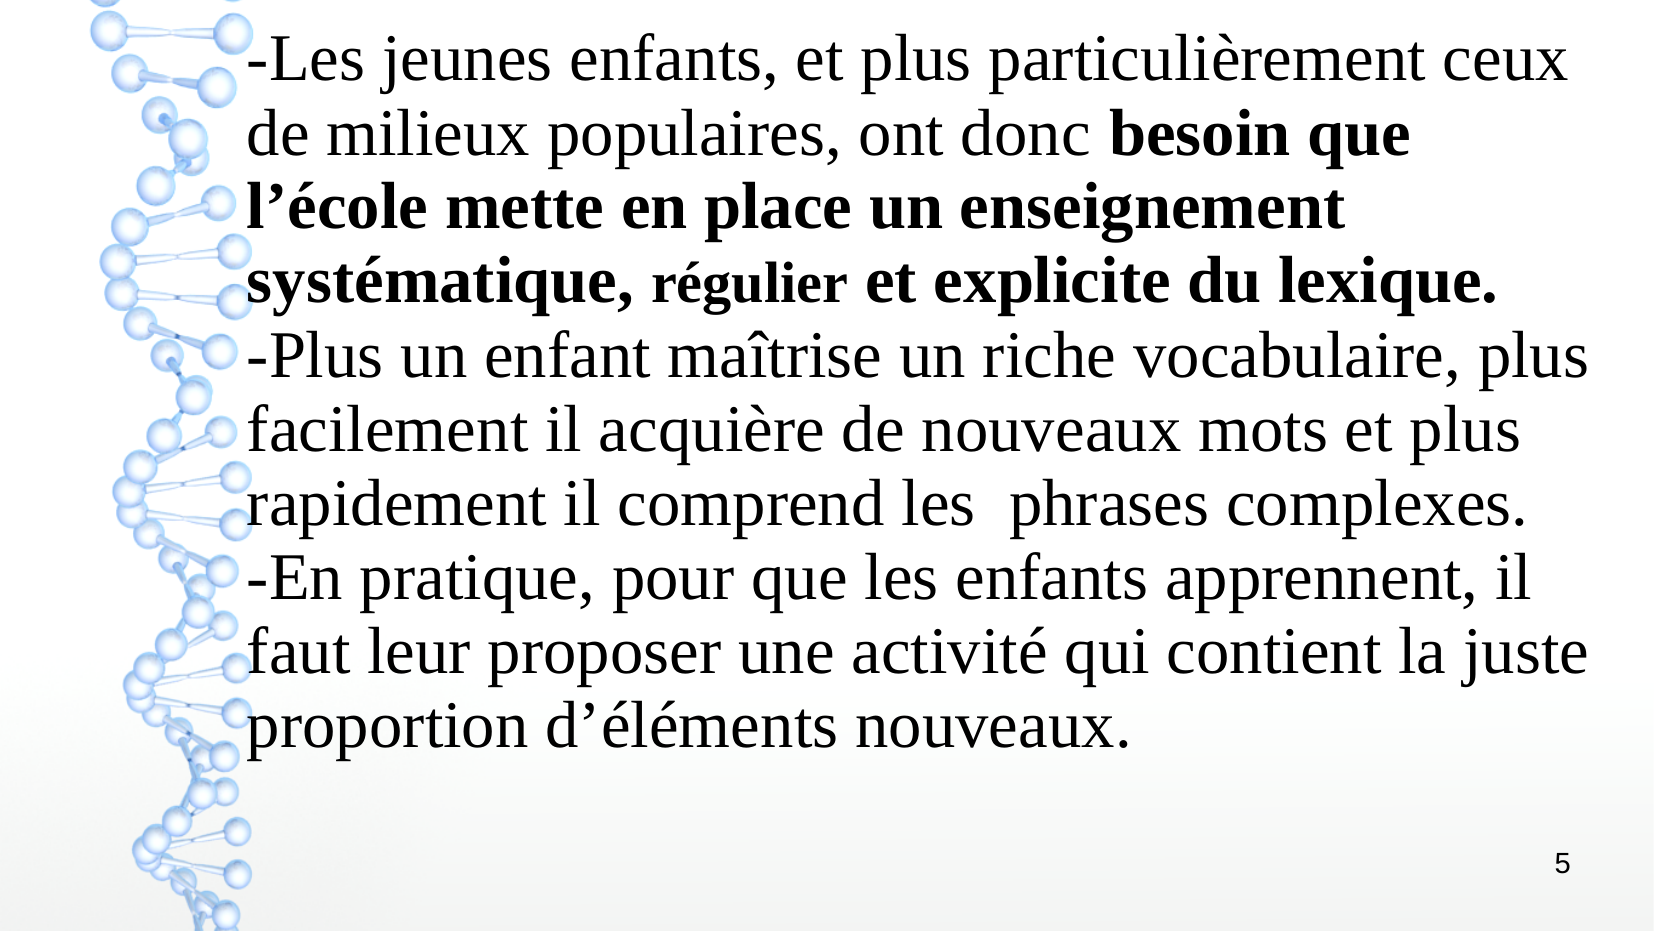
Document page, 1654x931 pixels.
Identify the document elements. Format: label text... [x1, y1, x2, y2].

picture [0, 0, 1654, 931]
subtitle -Les jeunes enfants, et plus particulièrement ceux de milieux populaires, ont donc besoin que l’école mette en place un enseignement systématique, régulier et explicite du lexique. -Plus un enfant maîtrise un riche vocabulaire, plus facilement il acquière de nouveaux mots et plus rapidement il comprend les phrases complexes. -En pratique, pour que les enfants apprennent, il faut leur proposer une activité qui contient la juste proportion d’éléments nouveaux. [246, 21, 1595, 849]
